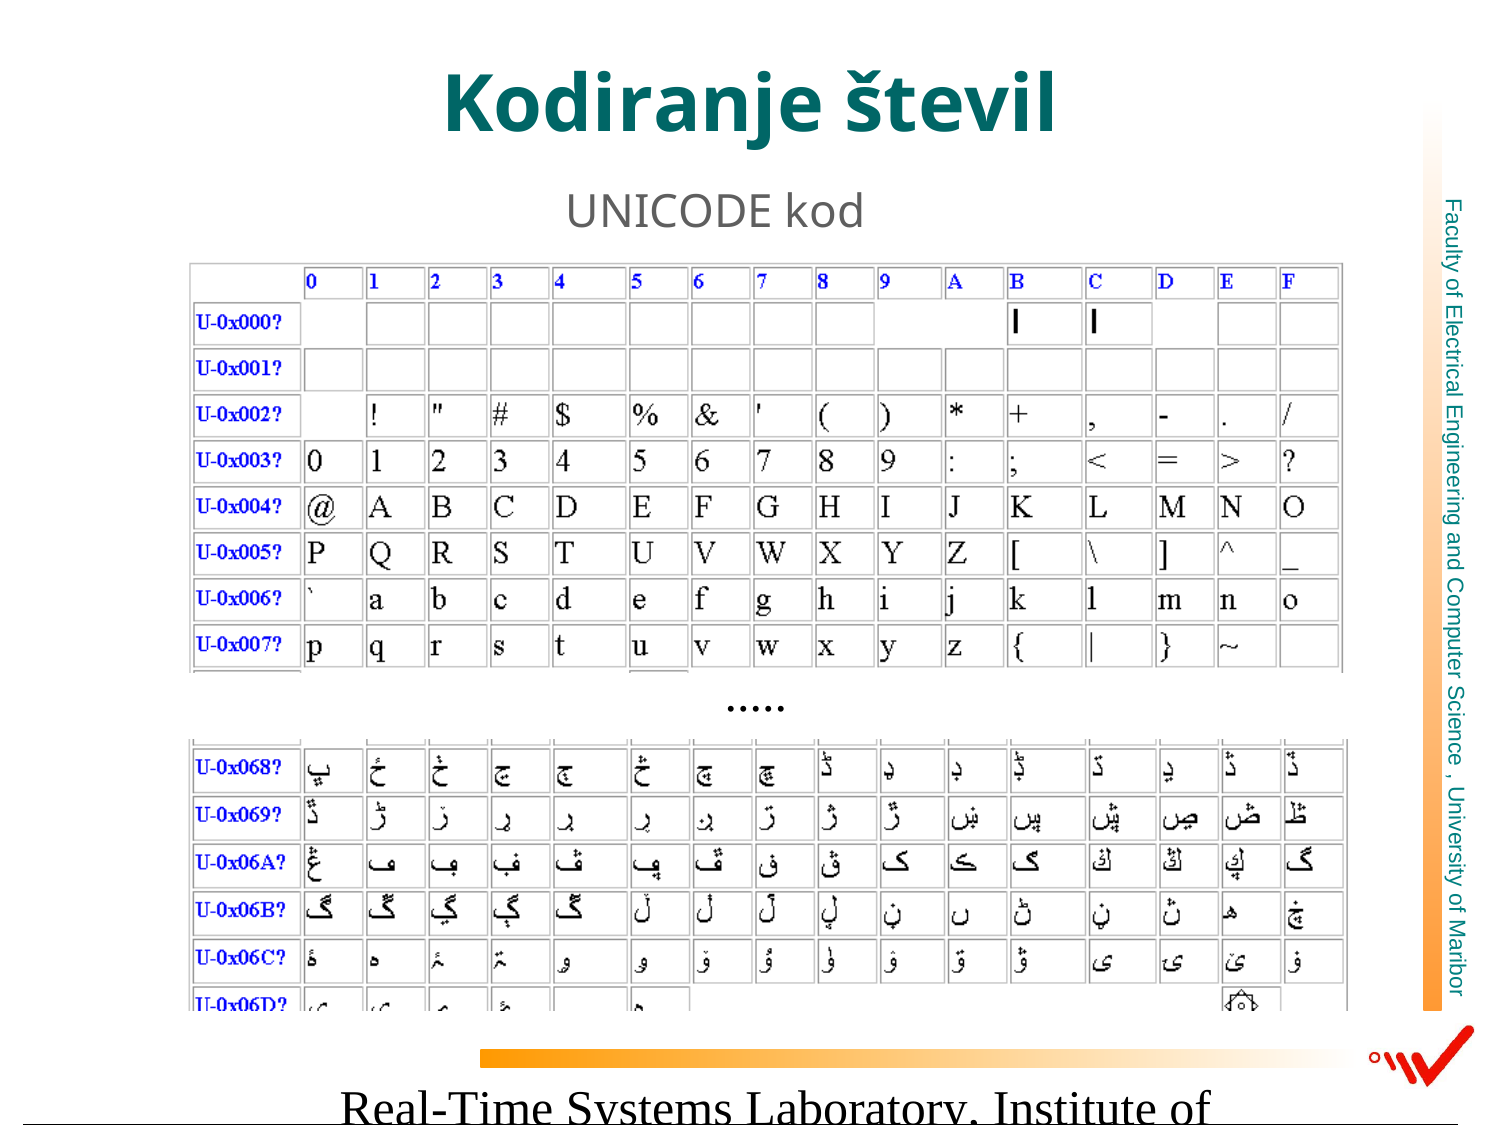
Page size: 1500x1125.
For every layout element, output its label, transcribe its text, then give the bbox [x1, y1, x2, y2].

chart [180, 259, 1358, 673]
chart [182, 739, 1367, 1011]
list UNICODE kod [550, 174, 917, 245]
text_box ..... [709, 653, 803, 730]
title Kodiranje števil [75, 45, 1426, 233]
